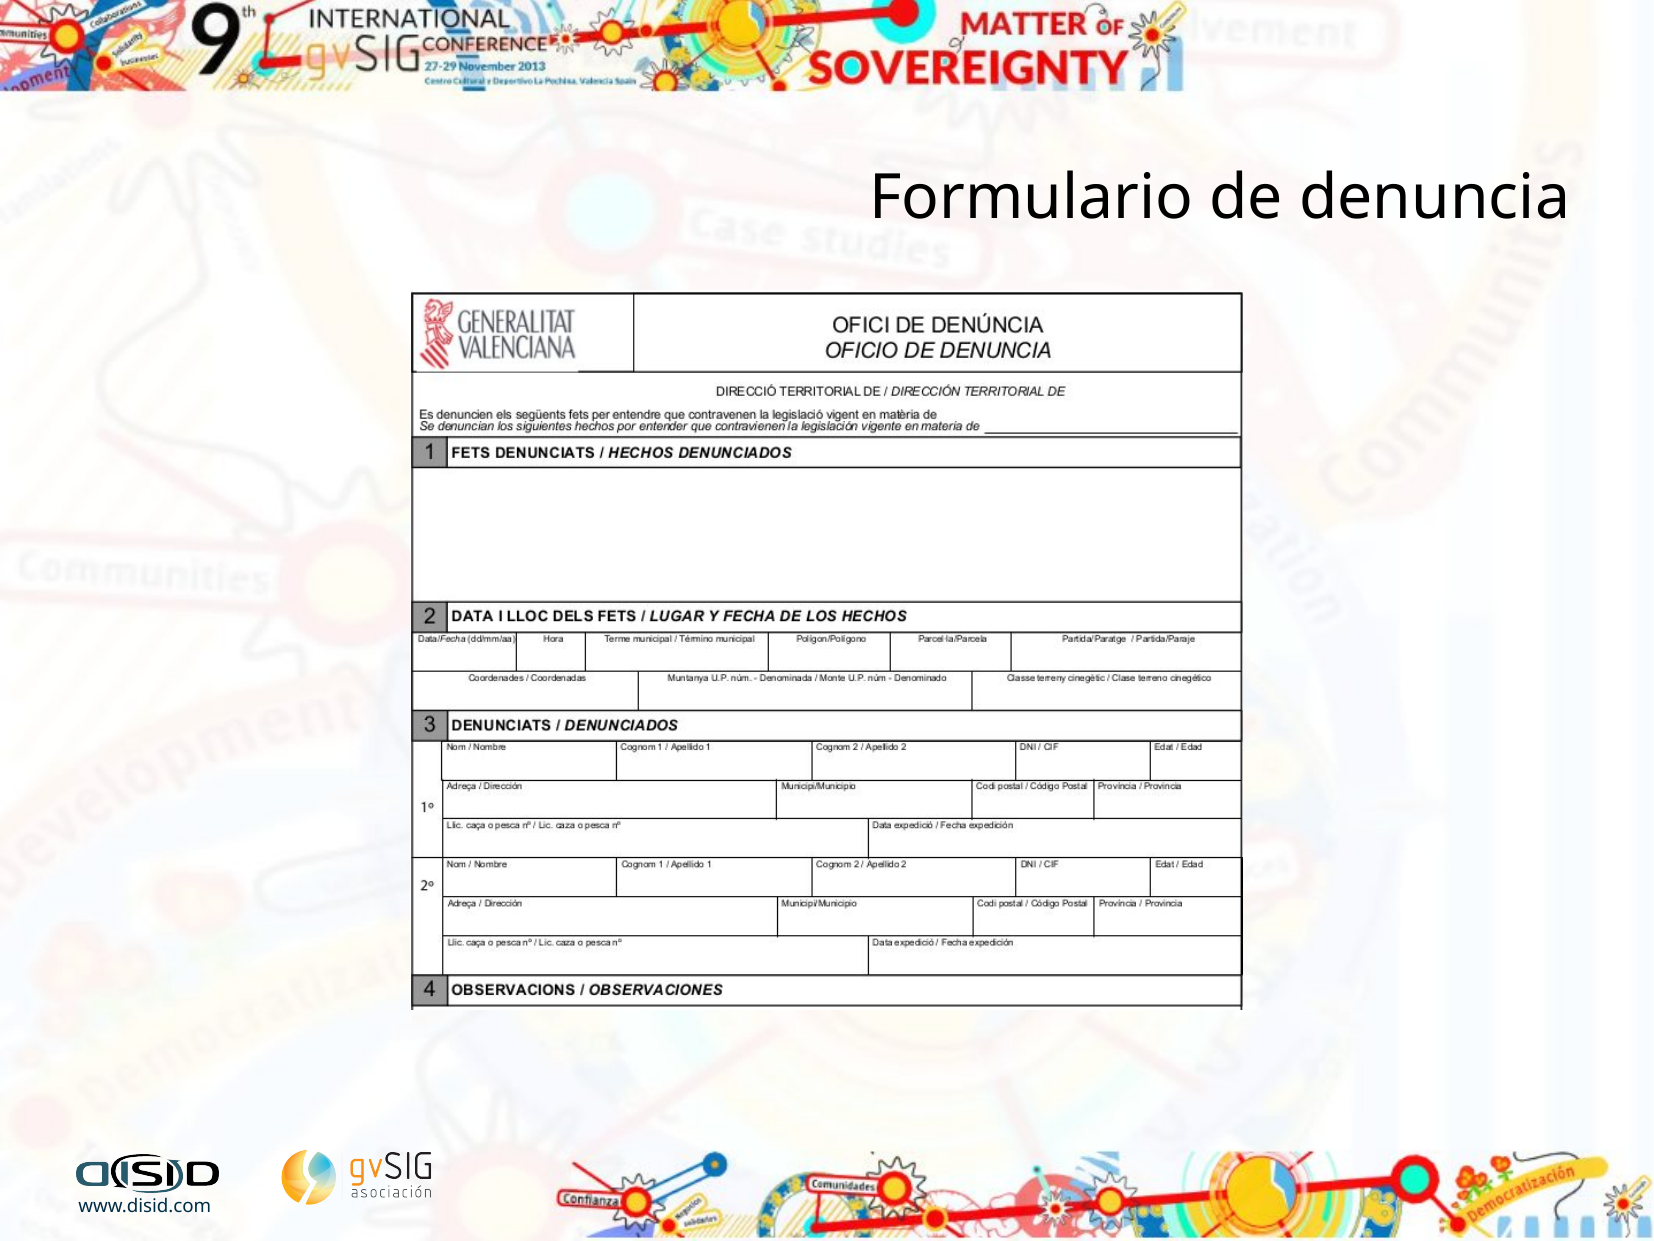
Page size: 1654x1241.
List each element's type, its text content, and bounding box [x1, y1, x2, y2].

picture [0, 0, 1654, 1241]
title Formulario de denuncia [82, 90, 1571, 298]
